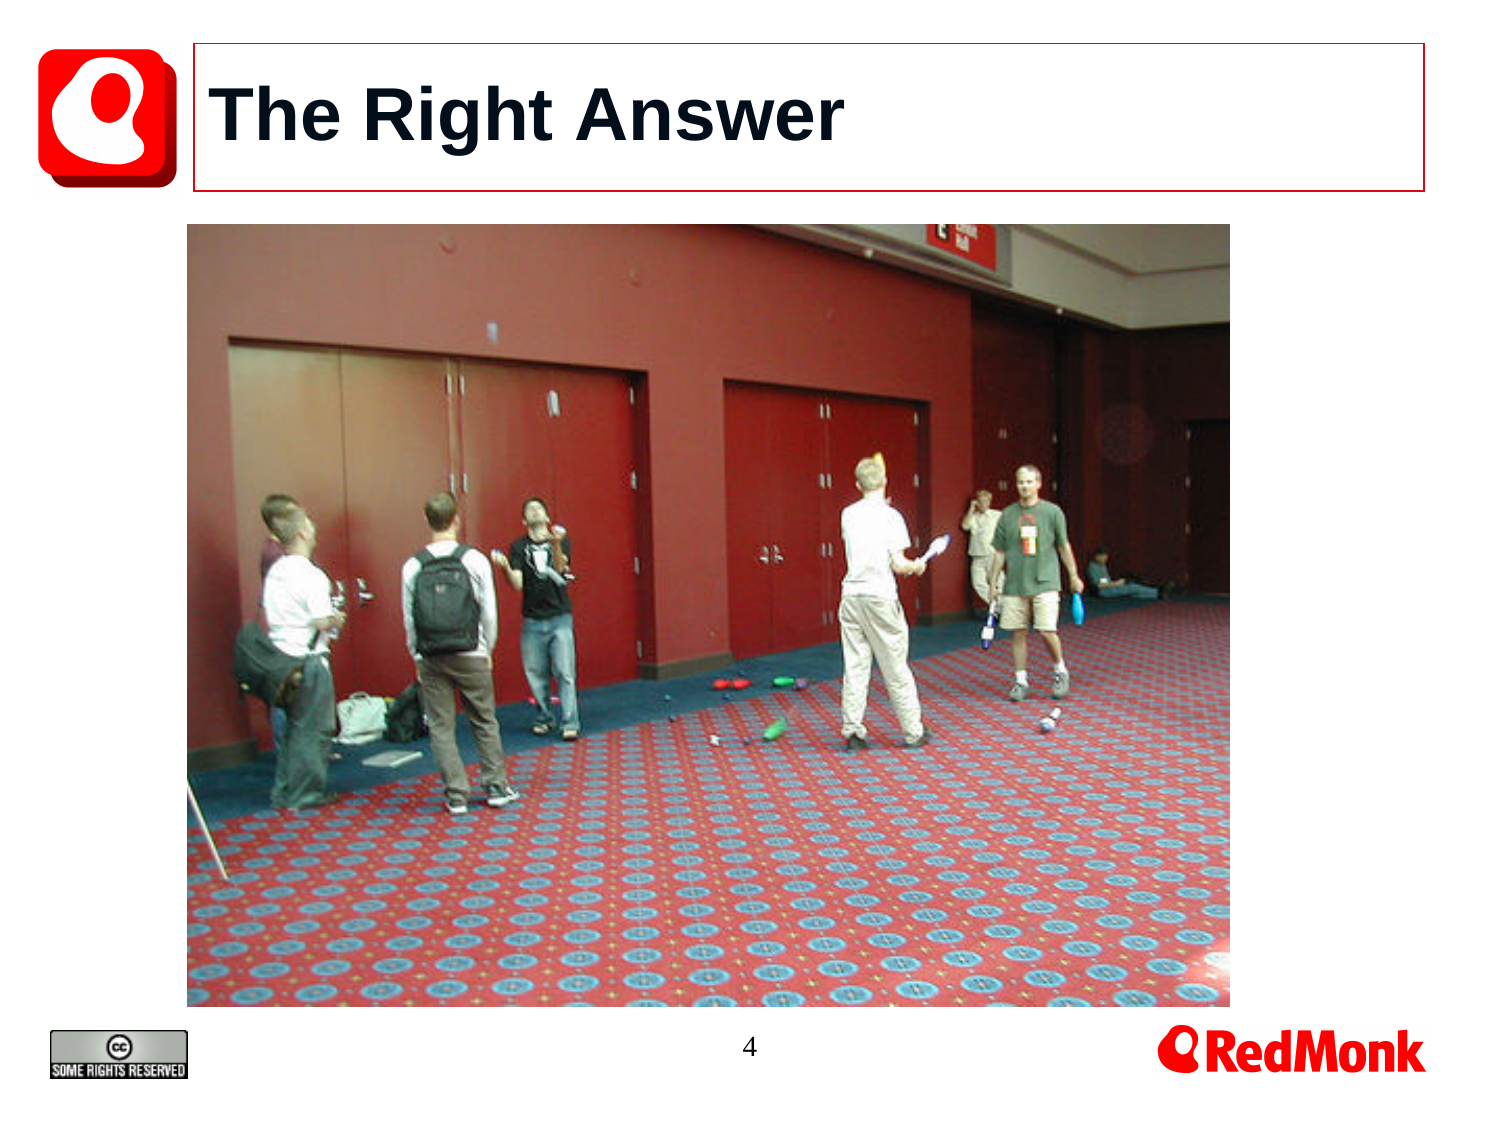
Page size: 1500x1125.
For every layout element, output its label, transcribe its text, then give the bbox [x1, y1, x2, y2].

picture [187, 224, 1230, 1007]
picture [50, 1030, 188, 1079]
picture [1151, 1023, 1433, 1075]
picture [33, 42, 183, 197]
title The Right Answer [193, 43, 1424, 191]
